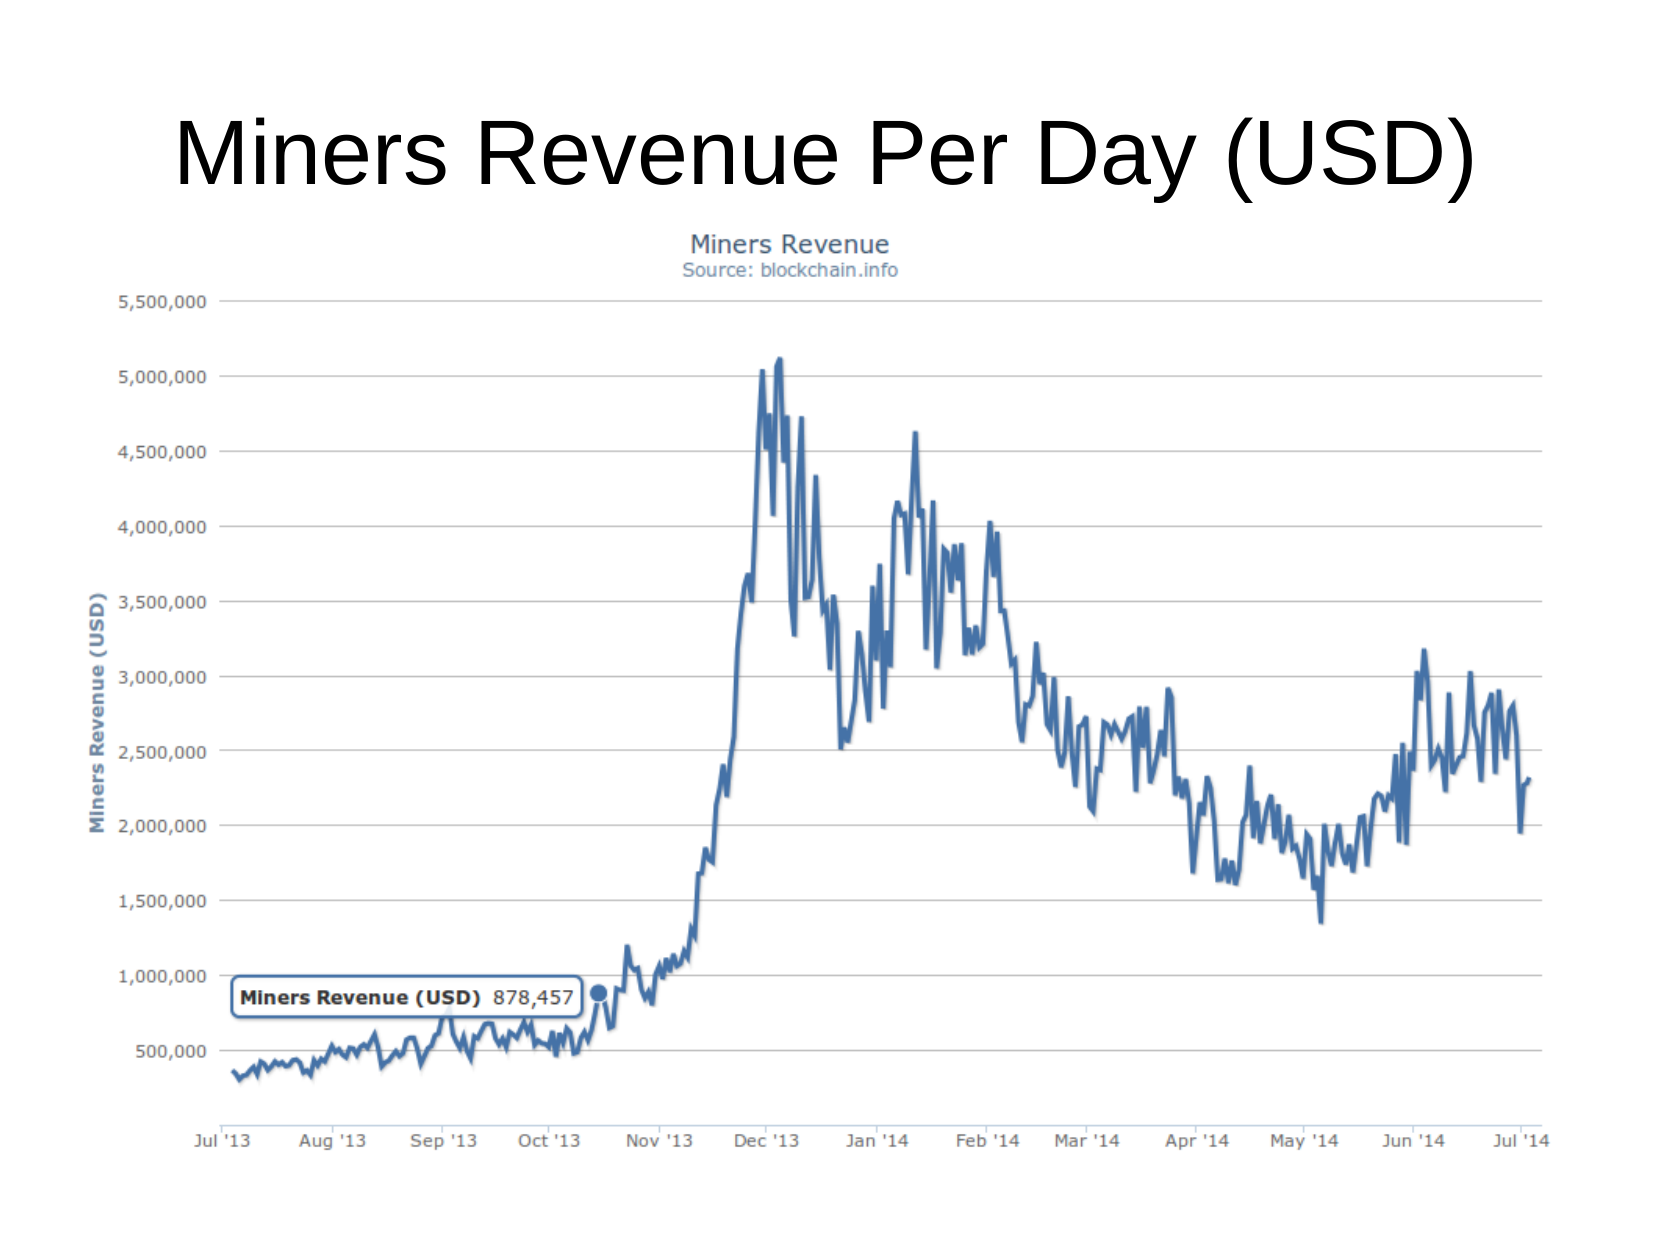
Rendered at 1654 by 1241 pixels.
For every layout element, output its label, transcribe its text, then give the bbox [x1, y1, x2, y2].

picture [82, 216, 1558, 1158]
title Miners Revenue Per Day (USD) [82, 49, 1571, 257]
